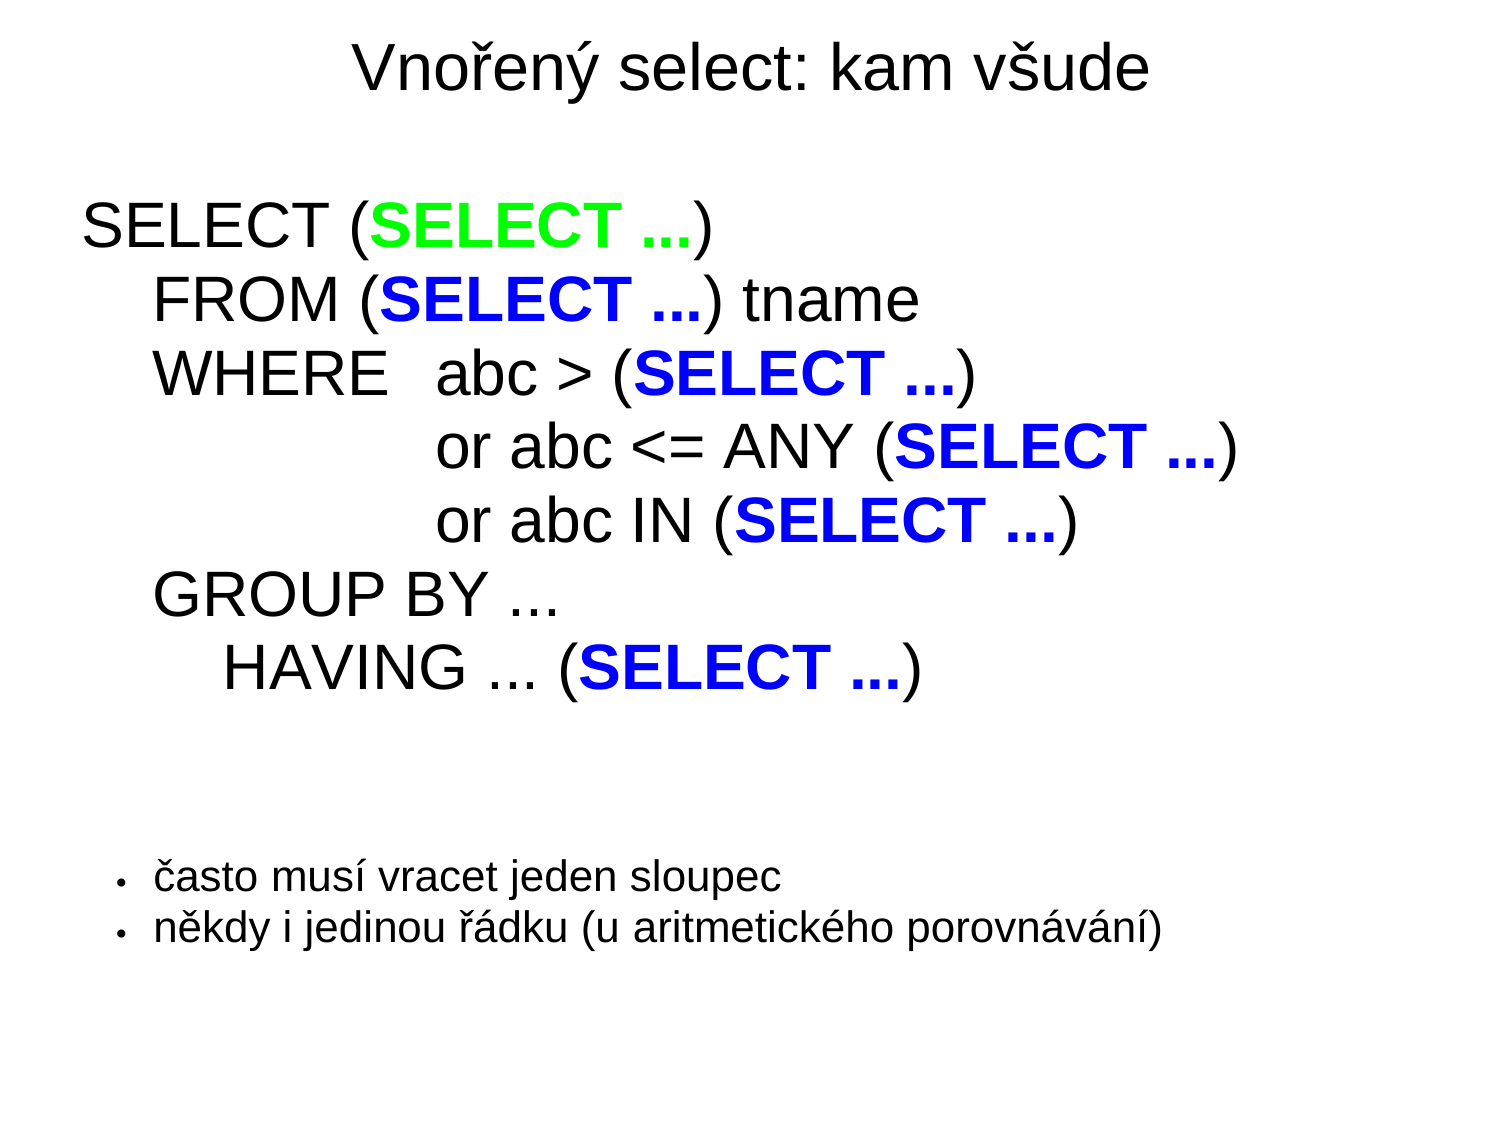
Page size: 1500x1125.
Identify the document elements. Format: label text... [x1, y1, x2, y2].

chart [81, 188, 1454, 1078]
title Vnořený select: kam všude [76, 0, 1427, 128]
